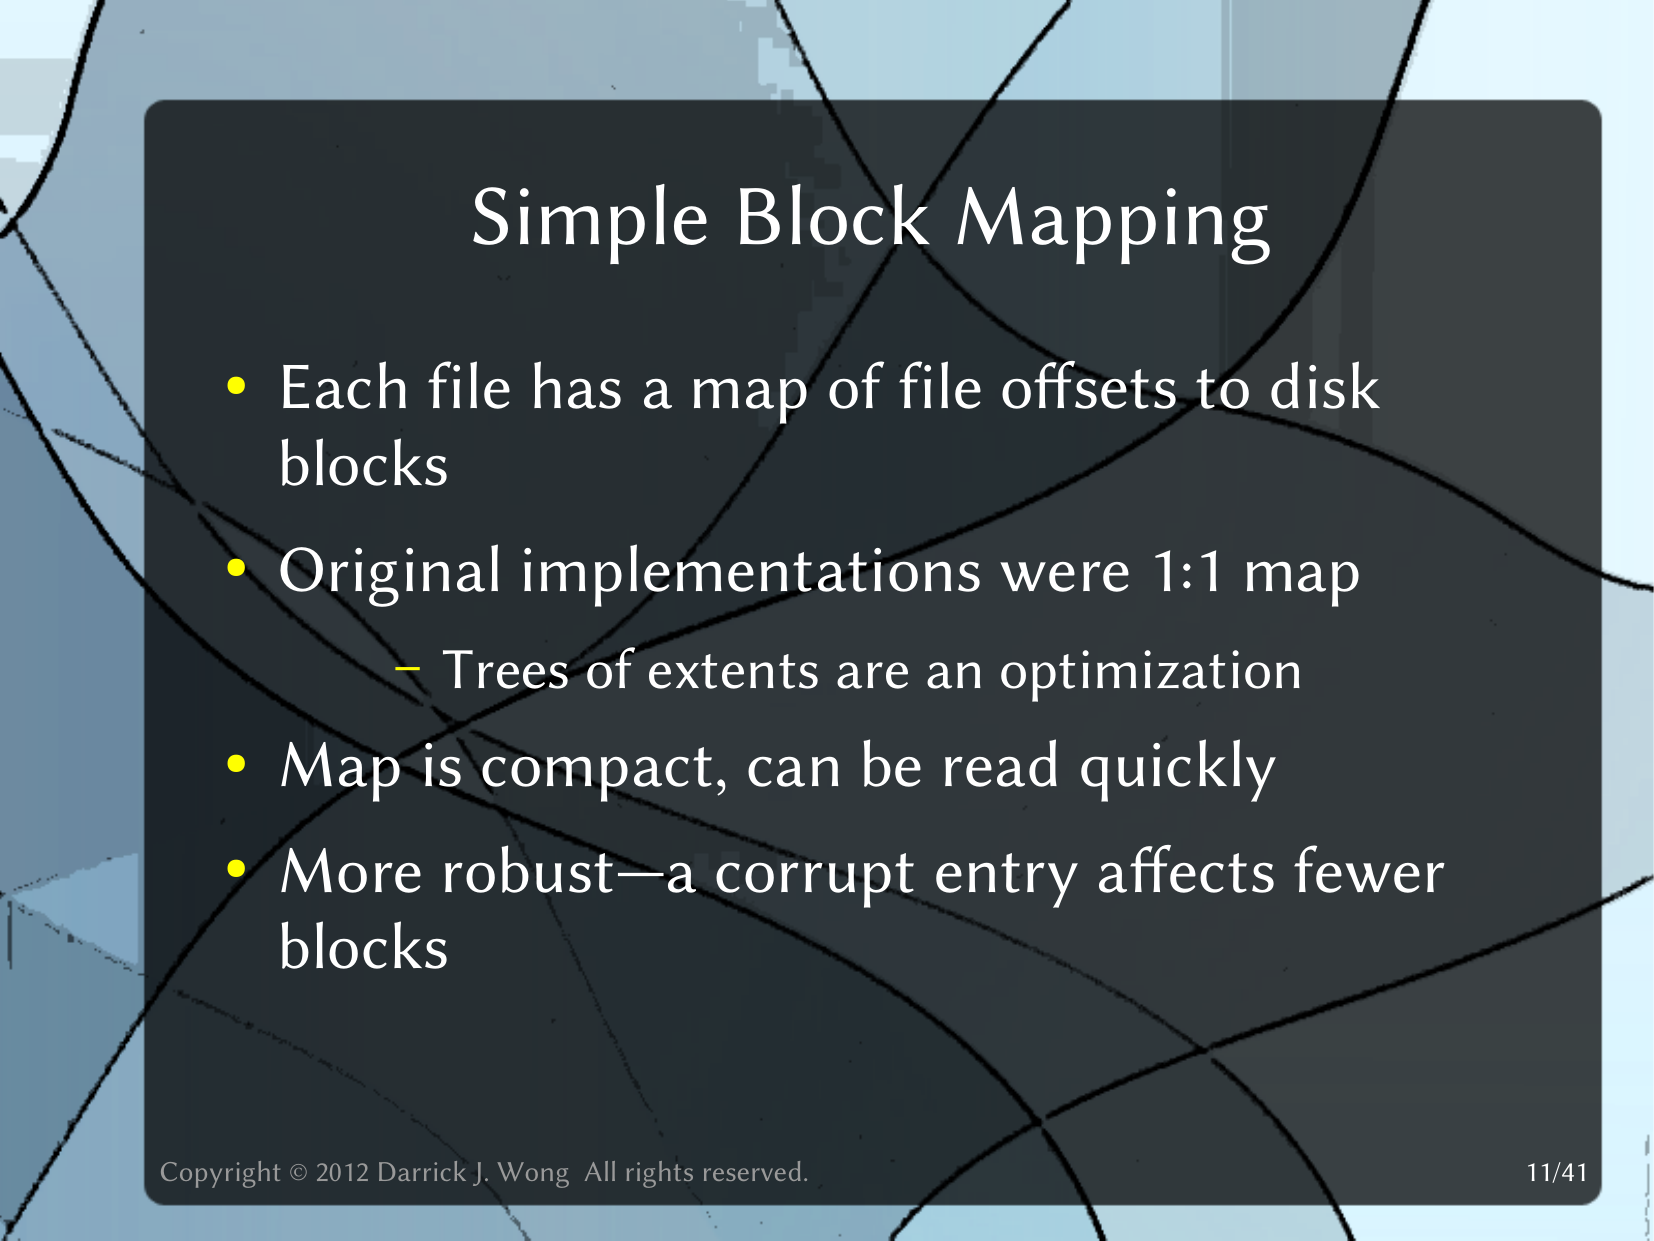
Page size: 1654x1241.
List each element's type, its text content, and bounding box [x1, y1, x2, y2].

picture [0, 0, 1654, 1241]
list Each file has a map of file offsets to disk blocks Original implementations were 1:1 map Trees of extents are an optimization Map is compact, can be read quickly More robust—a corrupt entry affects fewer blocks [206, 349, 1571, 1069]
title Simple Block Mapping [159, 108, 1583, 325]
